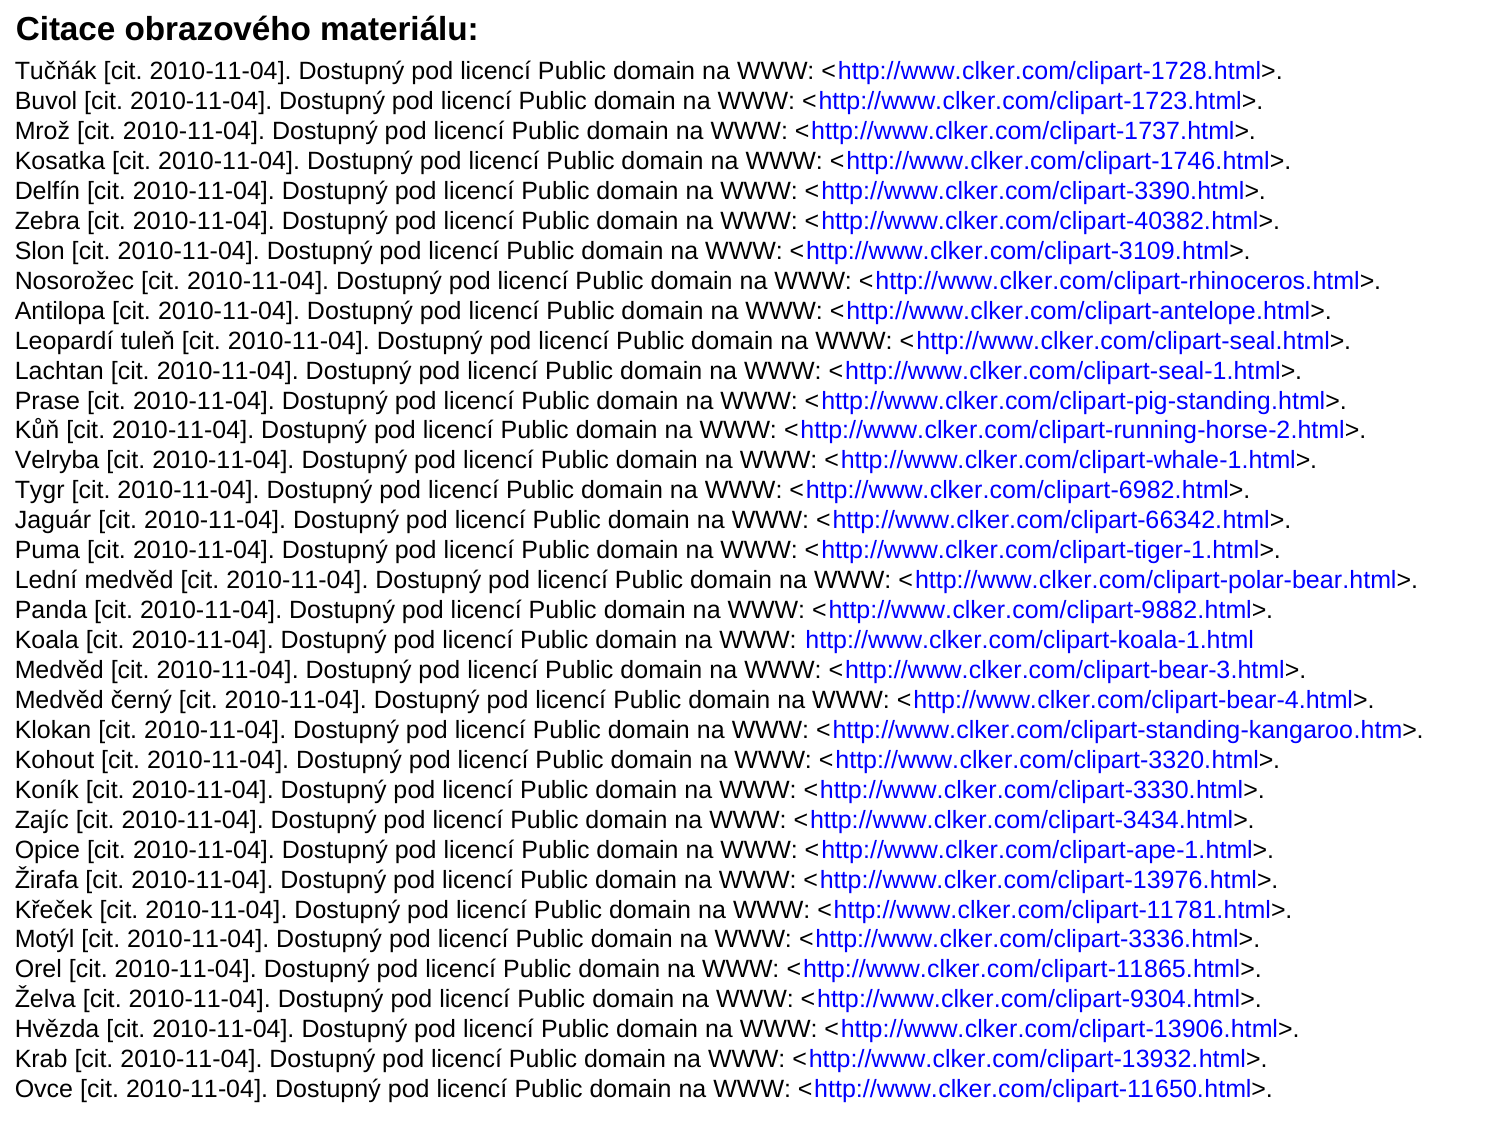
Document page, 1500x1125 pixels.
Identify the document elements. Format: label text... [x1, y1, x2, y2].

text_box Tučňák [cit. 2010-11-04]. Dostupný pod licencí Public domain na WWW: <http://www.clker.com/clipart-1728.html>. Buvol [cit. 2010-11-04]. Dostupný pod licencí Public domain na WWW: <http://www.clker.com/clipart-1723.html>. Mrož [cit. 2010-11-04]. Dostupný pod licencí Public domain na WWW: <http://www.clker.com/clipart-1737.html>. Kosatka [cit. 2010-11-04]. Dostupný pod licencí Public domain na WWW: <http://www.clker.com/clipart-1746.html>. Delfín [cit. 2010-11-04]. Dostupný pod licencí Public domain na WWW: <http://www.clker.com/clipart-3390.html>. Zebra [cit. 2010-11-04]. Dostupný pod licencí Public domain na WWW: <http://www.clker.com/clipart-40382.html>. Slon [cit. 2010-11-04]. Dostupný pod licencí Public domain na WWW: <http://www.clker.com/clipart-3109.html>. Nosorožec [cit. 2010-11-04]. Dostupný pod licencí Public domain na WWW: <http://www.clker.com/clipart-rhinoceros.html>. Antilopa [cit. 2010-11-04]. Dostupný pod licencí Public domain na WWW: <http://www.clker.com/clipart-antelope.html>. Leopardí tuleň [cit. 2010-11-04]. Dostupný pod licencí Public domain na WWW: <http://www.clker.com/clipart-seal.html>. Lachtan [cit. 2010-11-04]. Dostupný pod licencí Public domain na WWW: <http://www.clker.com/clipart-seal-1.html>. Prase [cit. 2010-11-04]. Dostupný pod licencí Public domain na WWW: <http://www.clker.com/clipart-pig-standing.html>. Kůň [cit. 2010-11-04]. Dostupný pod licencí Public domain na WWW: <http://www.clker.com/clipart-running-horse-2.html>. Velryba [cit. 2010-11-04]. Dostupný pod licencí Public domain na WWW: <http://www.clker.com/clipart-whale-1.html>. Tygr [cit. 2010-11-04]. Dostupný pod licencí Public domain na WWW: <http://www.clker.com/clipart-6982.html>. Jaguár [cit. 2010-11-04]. Dostupný pod licencí Public domain na WWW: <http://www.clker.com/clipart-66342.html>. Puma [cit. 2010-11-04]. Dostupný pod licencí Public domain na WWW: <http://www.clker.com/clipart-tiger-1.html>. Lední medvěd [cit. 2010-11-04]. Dostupný pod licencí Public domain na WWW: <http://www.clker.com/clipart-polar-bear.html>. Panda [cit. 2010-11-04]. Dostupný pod licencí Public domain na WWW: <http://www.clker.com/clipart-9882.html>. Koala [cit. 2010-11-04]. Dostupný pod licencí Public domain na WWW: http://www.clker.com/clipart-koala-1.html Medvěd [cit. 2010-11-04]. Dostupný pod licencí Public domain na WWW: <http://www.clker.com/clipart-bear-3.html>. Medvěd černý [cit. 2010-11-04]. Dostupný pod licencí Public domain na WWW: <http://www.clker.com/clipart-bear-4.html>. Klokan [cit. 2010-11-04]. Dostupný pod licencí Public domain na WWW: <http://www.clker.com/clipart-standing-kangaroo.htm>. Kohout [cit. 2010-11-04]. Dostupný pod licencí Public domain na WWW: <http://www.clker.com/clipart-3320.html>. Koník [cit. 2010-11-04]. Dostupný pod licencí Public domain na WWW: <http://www.clker.com/clipart-3330.html>. Zajíc [cit. 2010-11-04]. Dostupný pod licencí Public domain na WWW: <http://www.clker.com/clipart-3434.html>. Opice [cit. 2010-11-04]. Dostupný pod licencí Public domain na WWW: <http://www.clker.com/clipart-ape-1.html>. Žirafa [cit. 2010-11-04]. Dostupný pod licencí Public domain na WWW: <http://www.clker.com/clipart-13976.html>. Křeček [cit. 2010-11-04]. Dostupný pod licencí Public domain na WWW: <http://www.clker.com/clipart-11781.html>. Motýl [cit. 2010-11-04]. Dostupný pod licencí Public domain na WWW: <http://www.clker.com/clipart-3336.html>. Orel [cit. 2010-11-04]. Dostupný pod licencí Public domain na WWW: <http://www.clker.com/clipart-11865.html>. Želva [cit. 2010-11-04]. Dostupný pod licencí Public domain na WWW: <http://www.clker.com/clipart-9304.html>. Hvězda [cit. 2010-11-04]. Dostupný pod licencí Public domain na WWW: <http://www.clker.com/clipart-13906.html>. Krab [cit. 2010-11-04]. Dostupný pod licencí Public domain na WWW: <http://www.clker.com/clipart-13932.html>. Ovce [cit. 2010-11-04]. Dostupný pod licencí Public domain na WWW: <http://www.clker.com/clipart-11650.html>. [0, 47, 1500, 1125]
text_box Citace obrazového materiálu: [1, 0, 495, 56]
